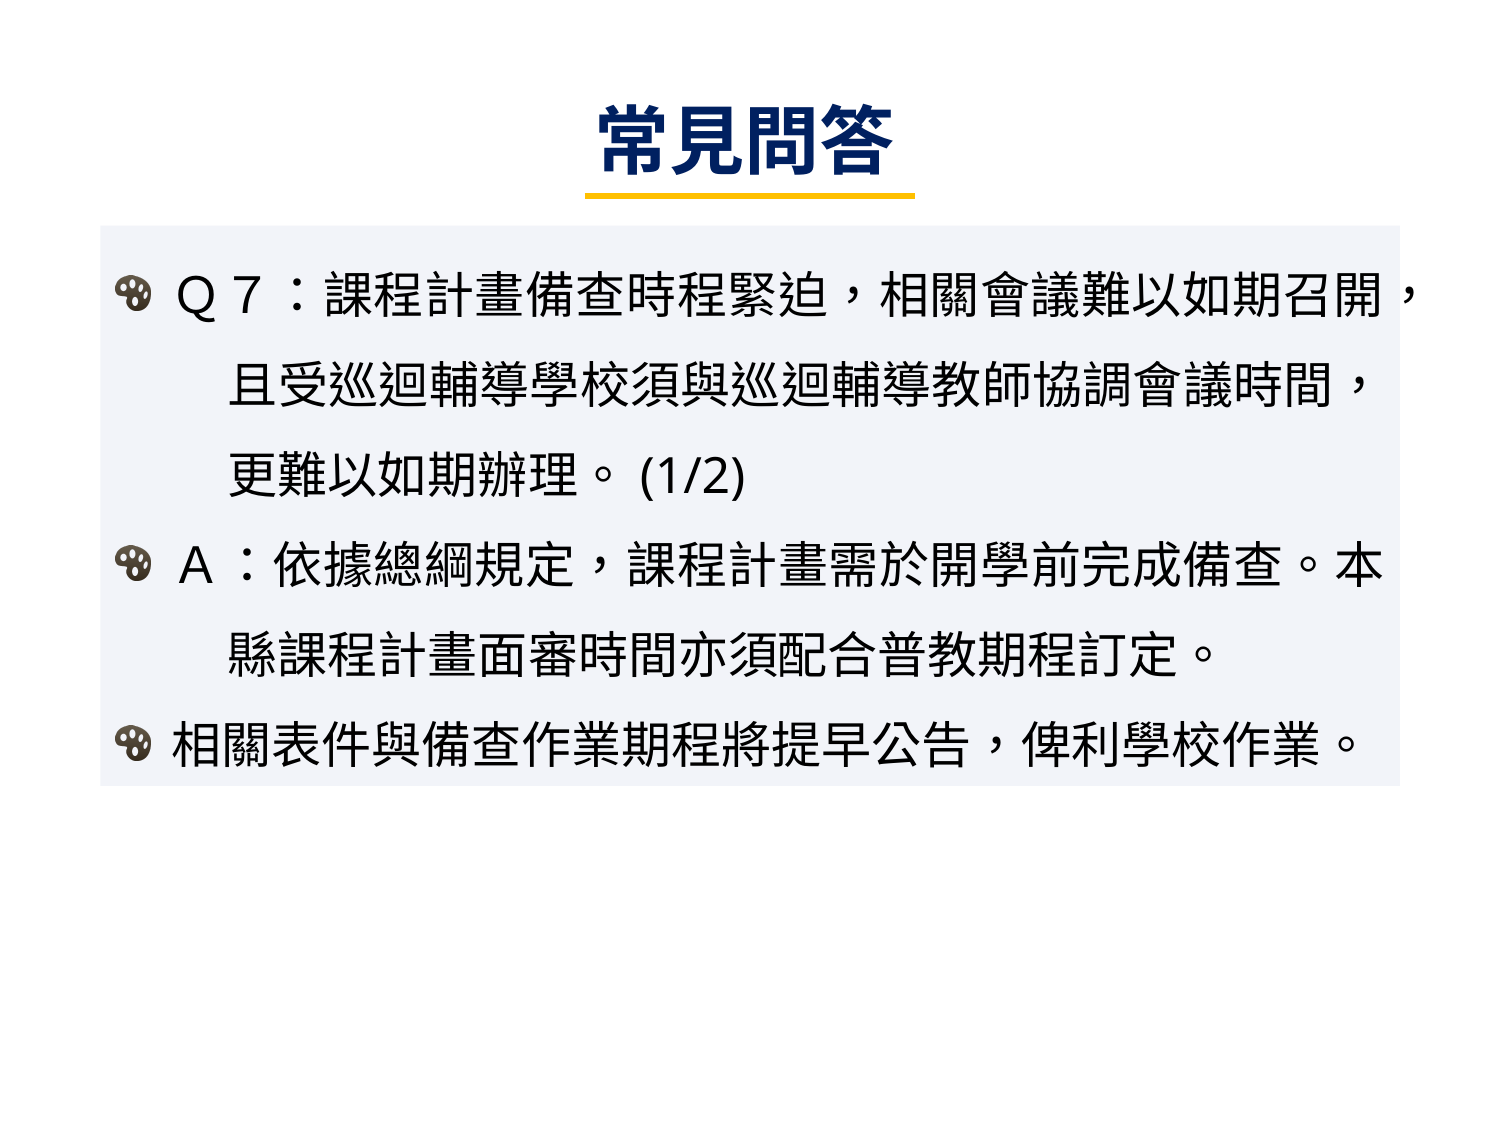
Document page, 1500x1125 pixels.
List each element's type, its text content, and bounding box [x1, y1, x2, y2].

title 常見問答 [41, 45, 1447, 233]
text_box Ｑ７：課程計畫備查時程緊迫，相關會議難以如期召開，且受巡迴輔導學校須與巡迴輔導教師協調會議時間，更難以如期辦理。(1/2) Ａ：依據總綱規定，課程計畫需於開學前完成備查。本縣課程計畫面審時間亦須配合普教期程訂定。 相關表件與備查作業期程將提早公告，俾利學校作業。 [100, 225, 1400, 786]
